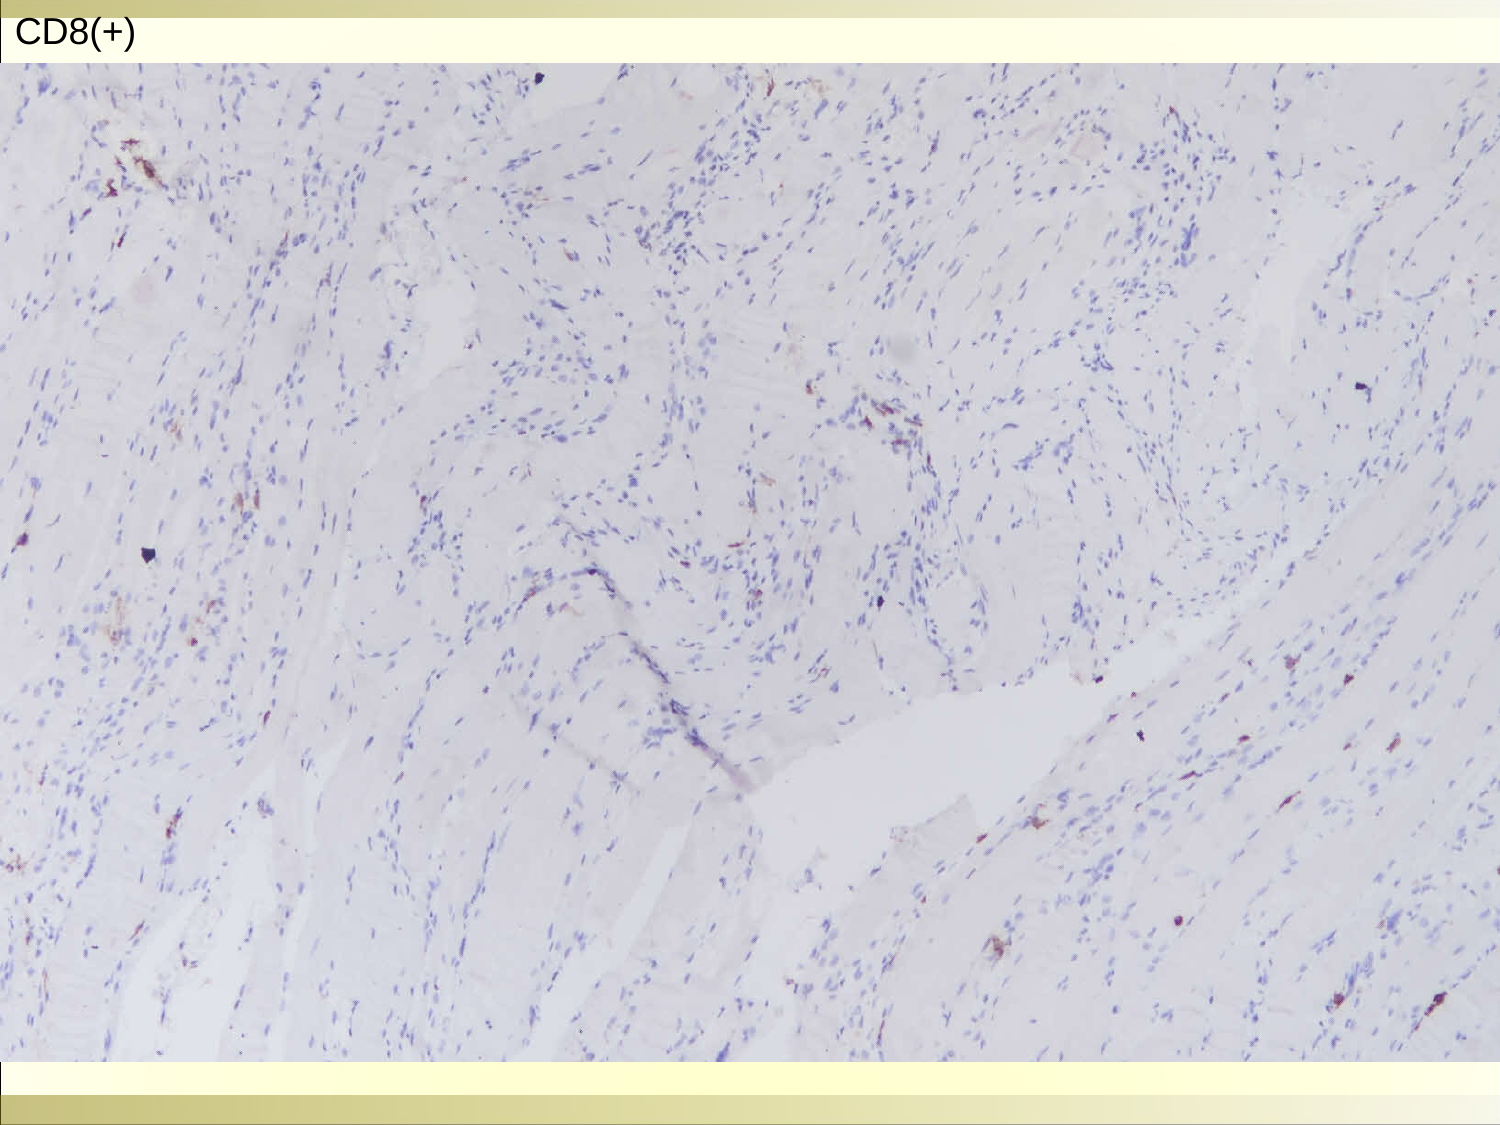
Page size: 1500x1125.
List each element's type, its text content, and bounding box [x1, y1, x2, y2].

picture [0, 18, 1500, 1095]
text_box CD8(+) [0, 0, 243, 60]
